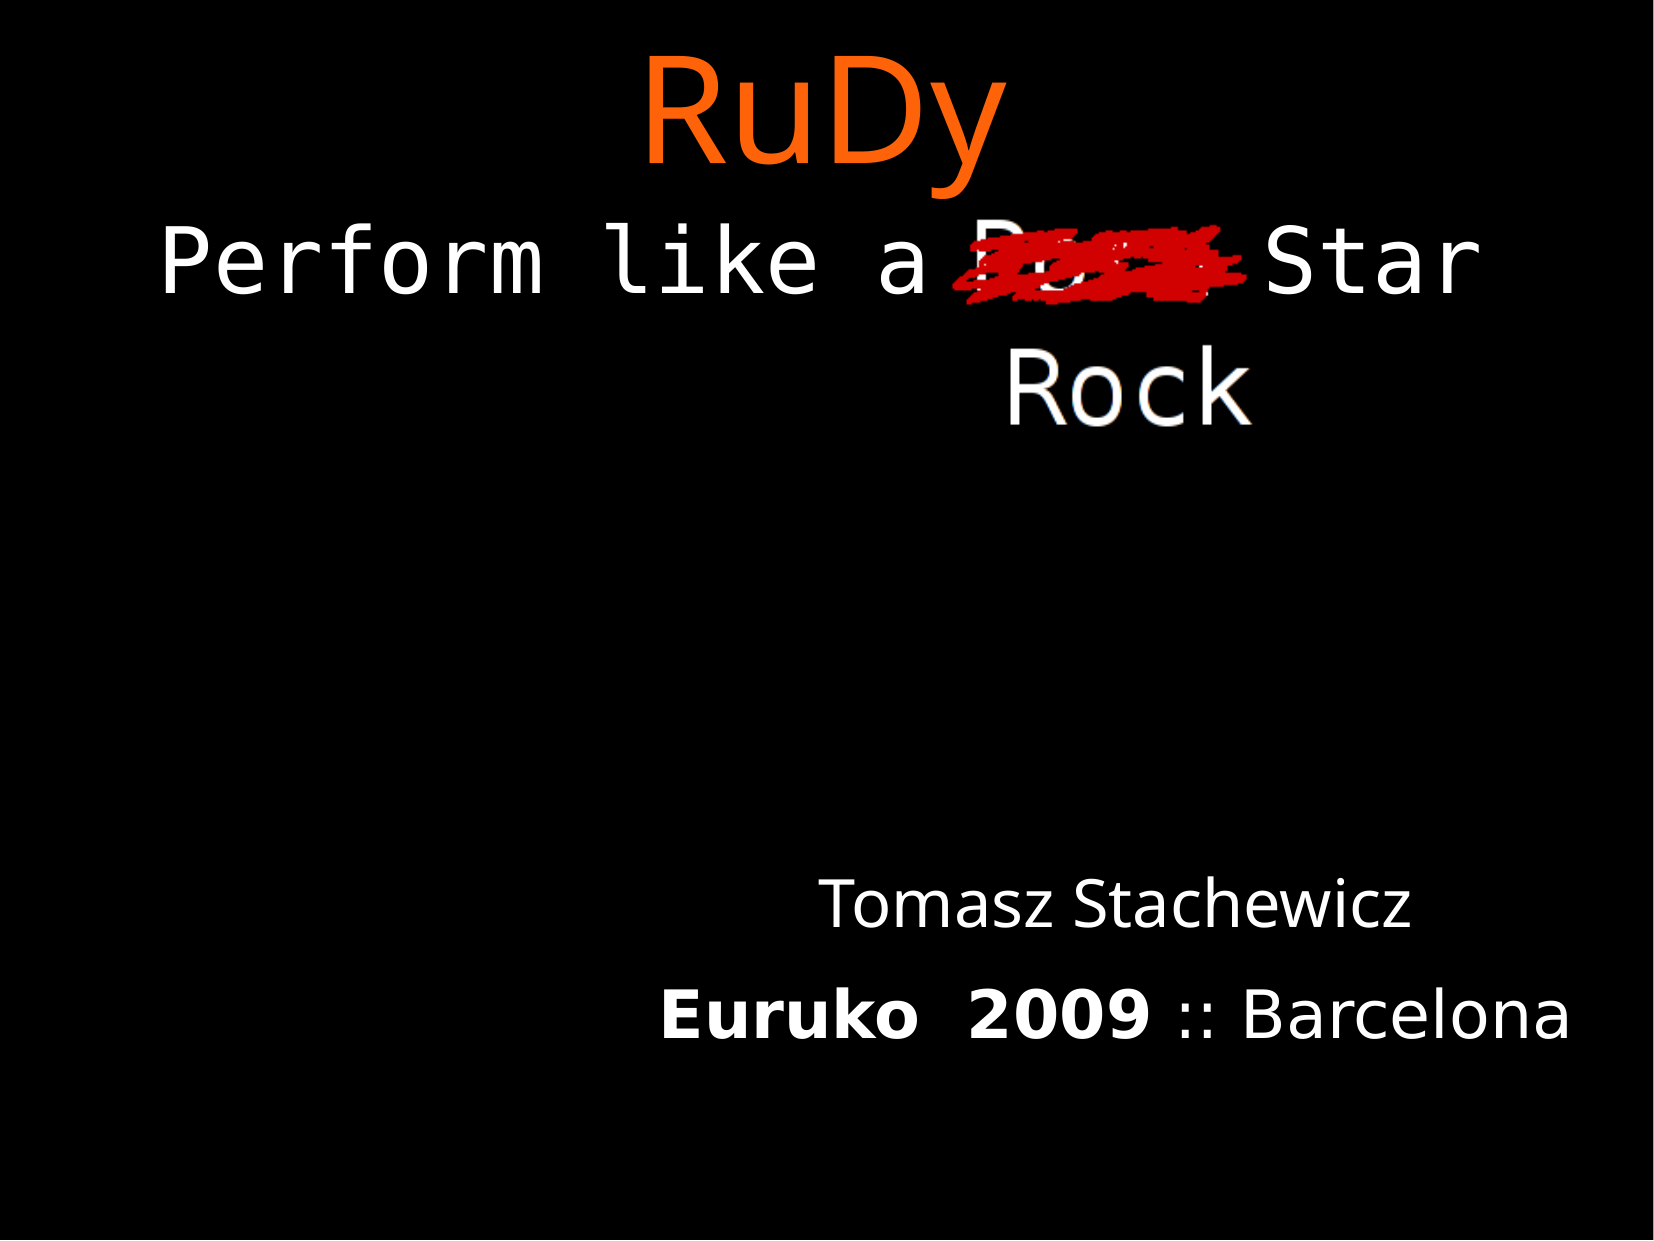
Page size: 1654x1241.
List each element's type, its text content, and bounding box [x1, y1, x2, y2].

title RuDy Perform like a Star [76, 0, 1565, 319]
picture [944, 319, 1270, 448]
list Tomasz Stachewicz Euruko 2009 :: Barcelona [590, 856, 1625, 1109]
